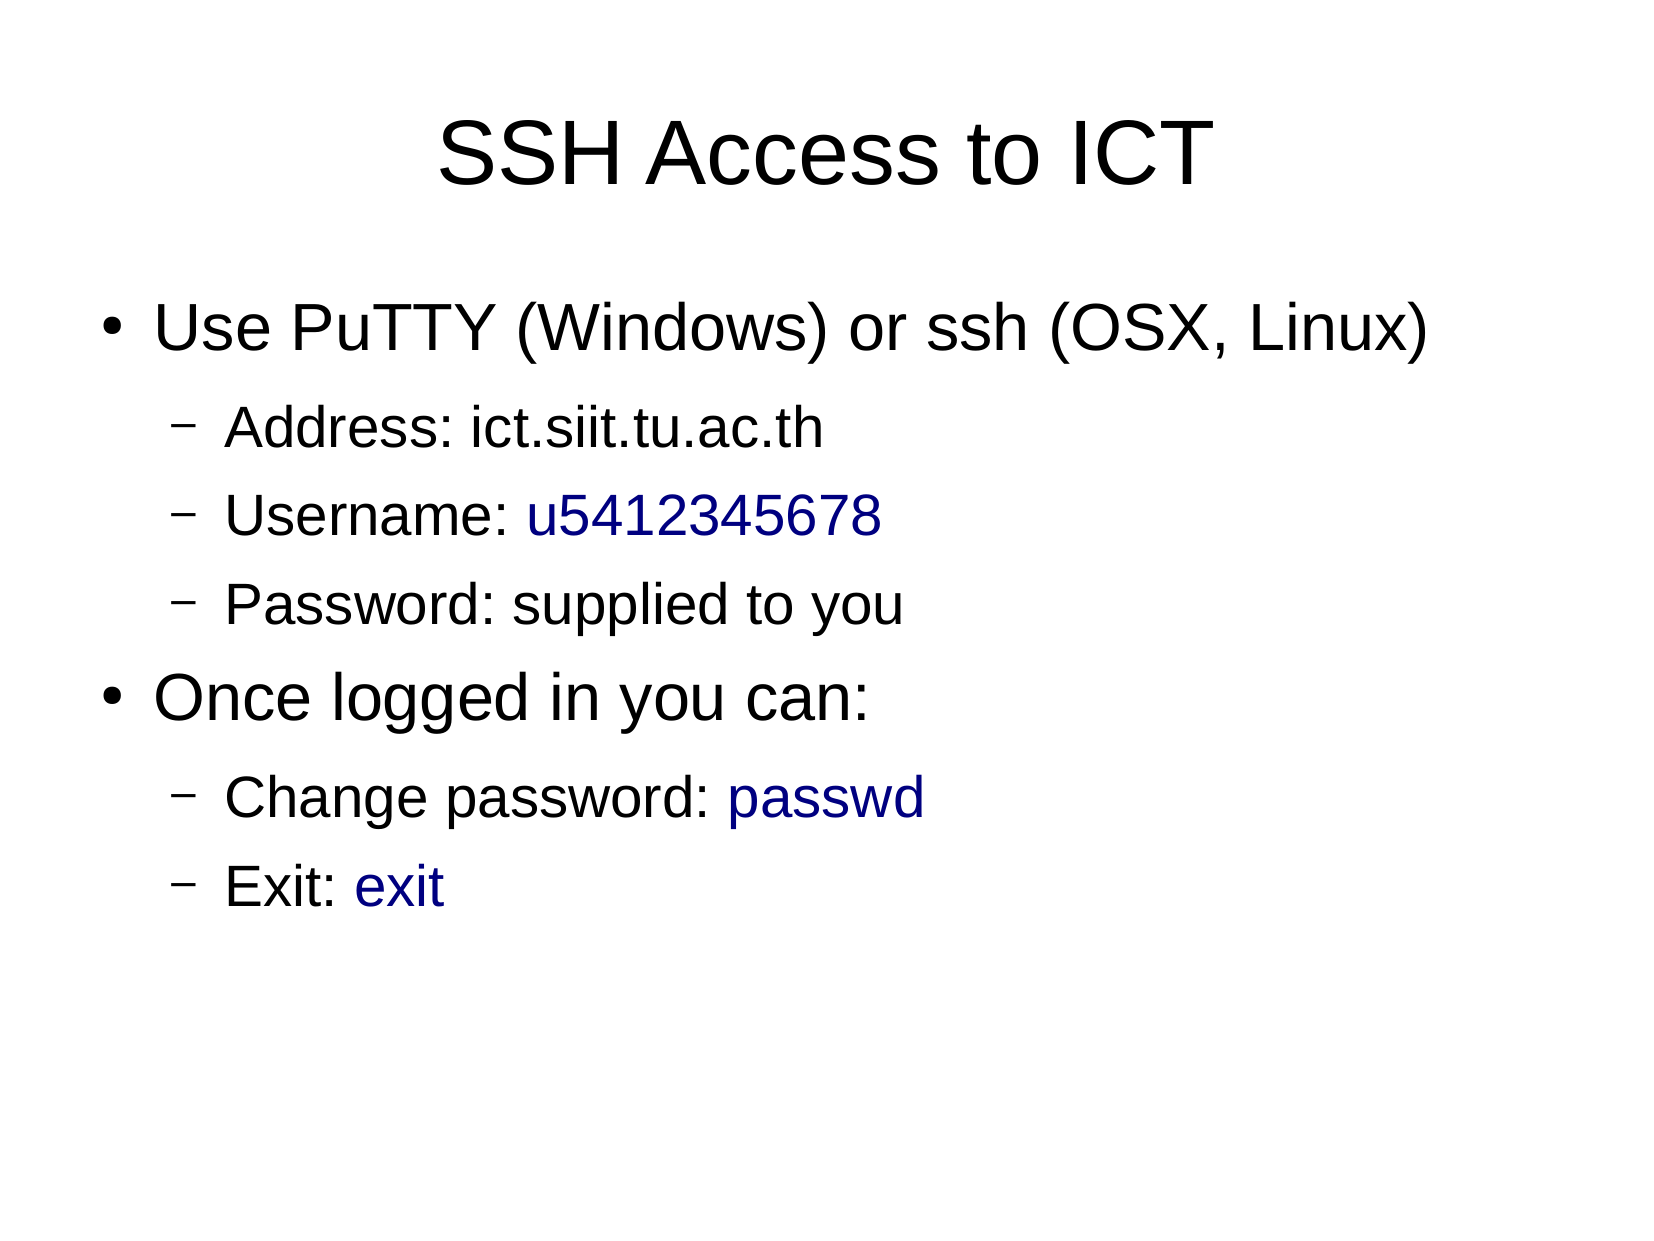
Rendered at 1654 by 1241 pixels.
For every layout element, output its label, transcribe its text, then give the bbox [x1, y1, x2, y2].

list Use PuTTY (Windows) or ssh (OSX, Linux) Address: ict.siit.tu.ac.th Username: u5412345678 Password: supplied to you Once logged in you can: Change password: passwd Exit: exit [82, 290, 1571, 1010]
title SSH Access to ICT [82, 49, 1571, 257]
